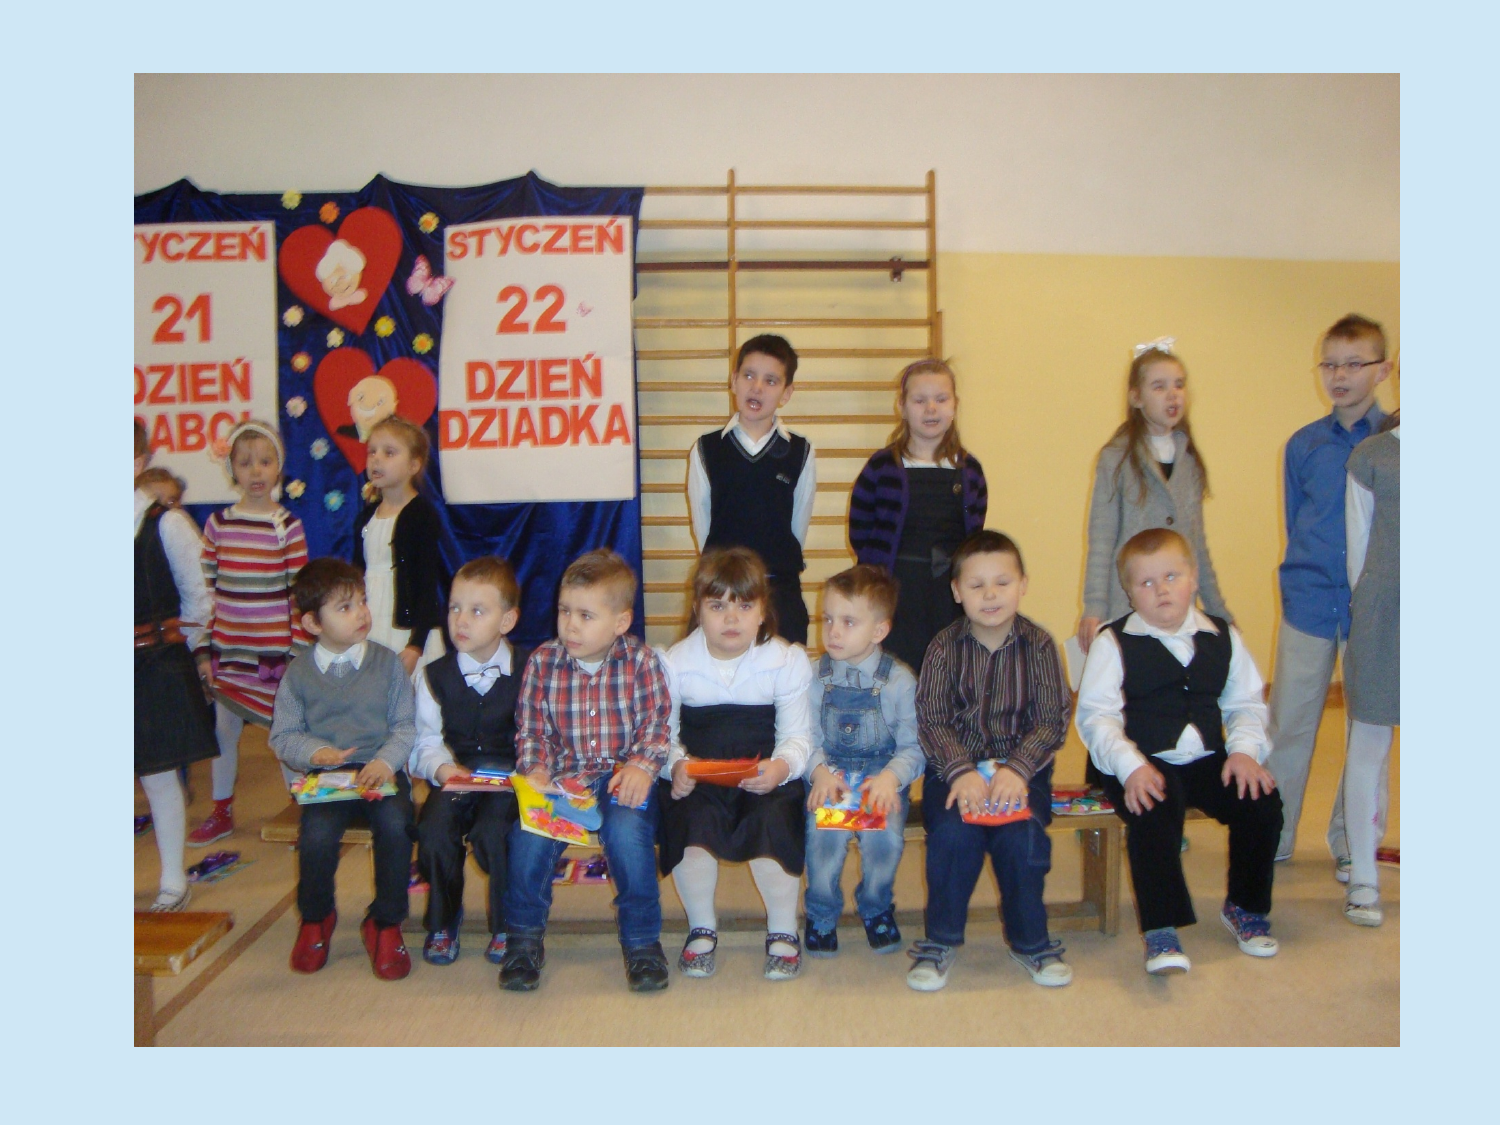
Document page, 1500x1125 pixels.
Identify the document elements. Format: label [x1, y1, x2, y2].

picture [134, 73, 1400, 1047]
